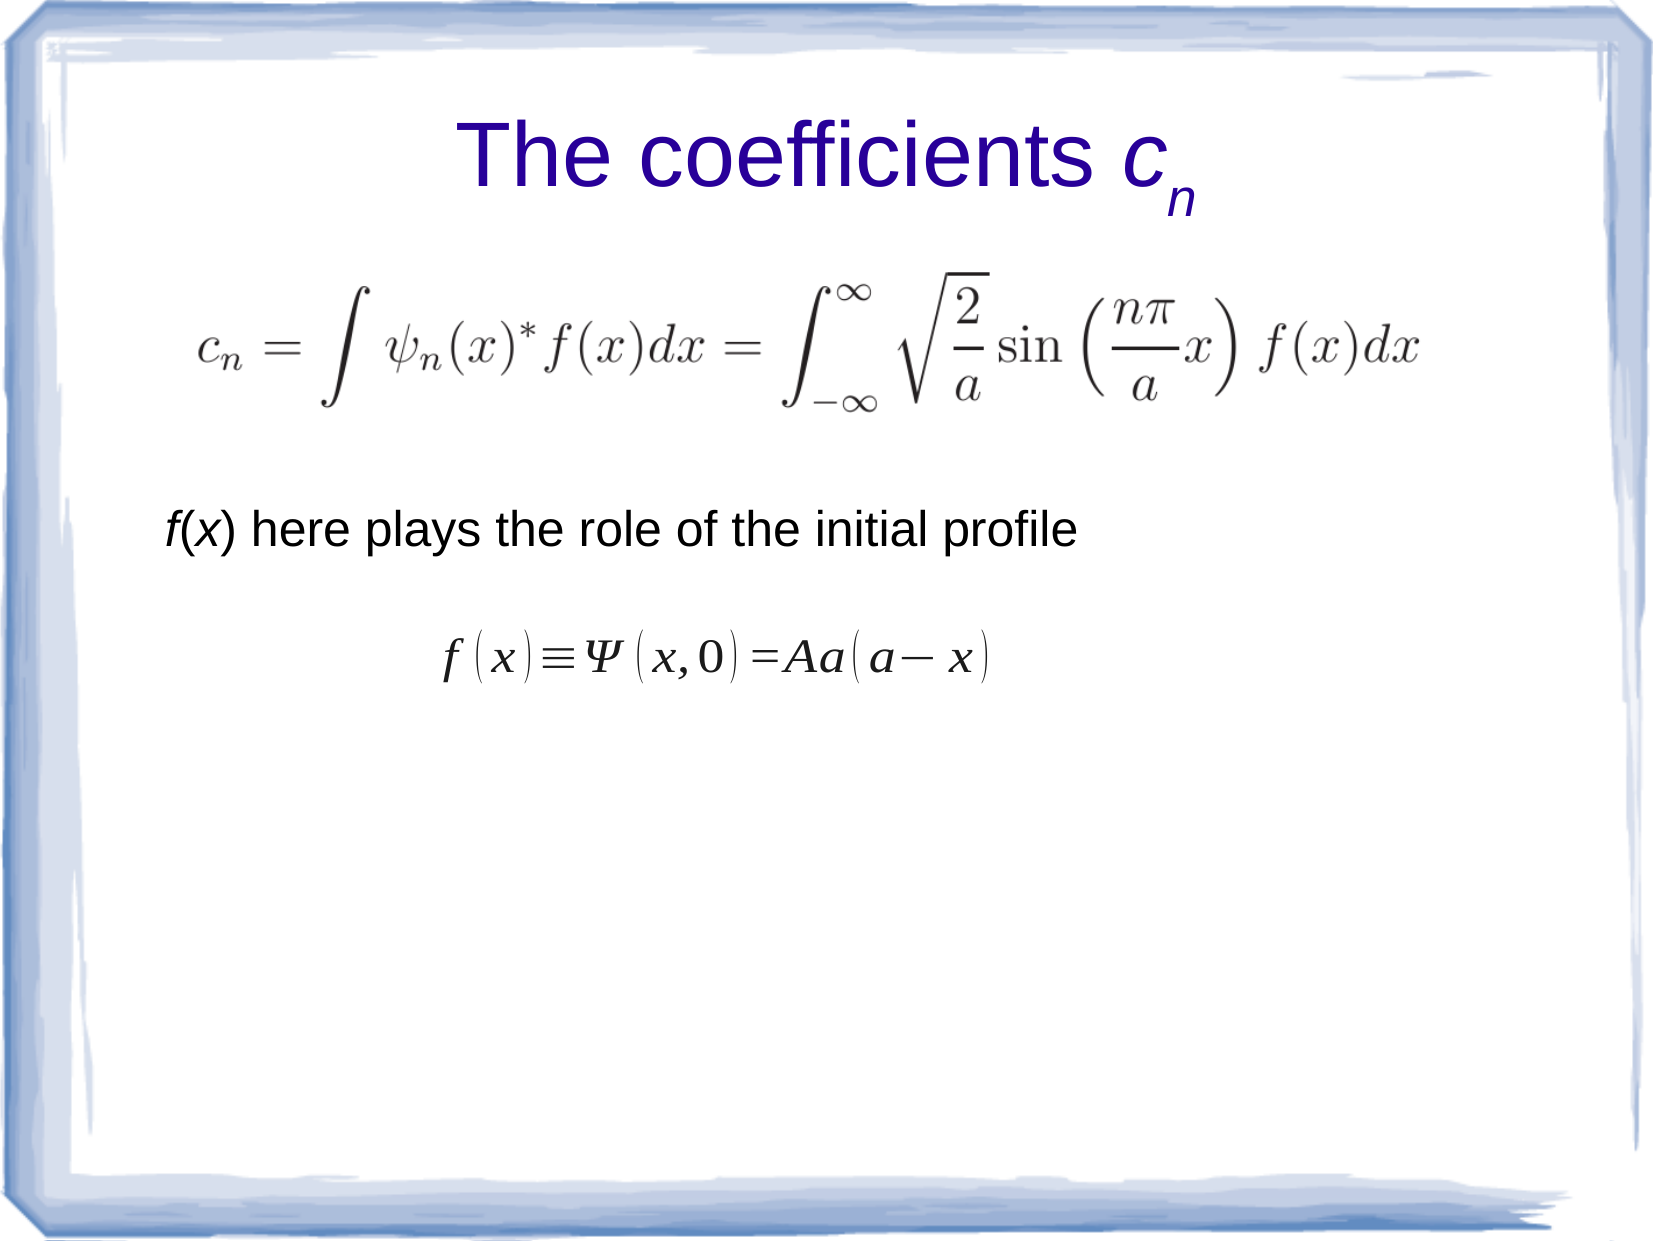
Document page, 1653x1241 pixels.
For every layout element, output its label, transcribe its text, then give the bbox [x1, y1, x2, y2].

picture [0, 0, 1653, 1241]
chart [428, 627, 1021, 691]
text_box f(x) here plays the role of the initial profile [150, 495, 1276, 566]
title The coefficients cn [82, 49, 1571, 257]
